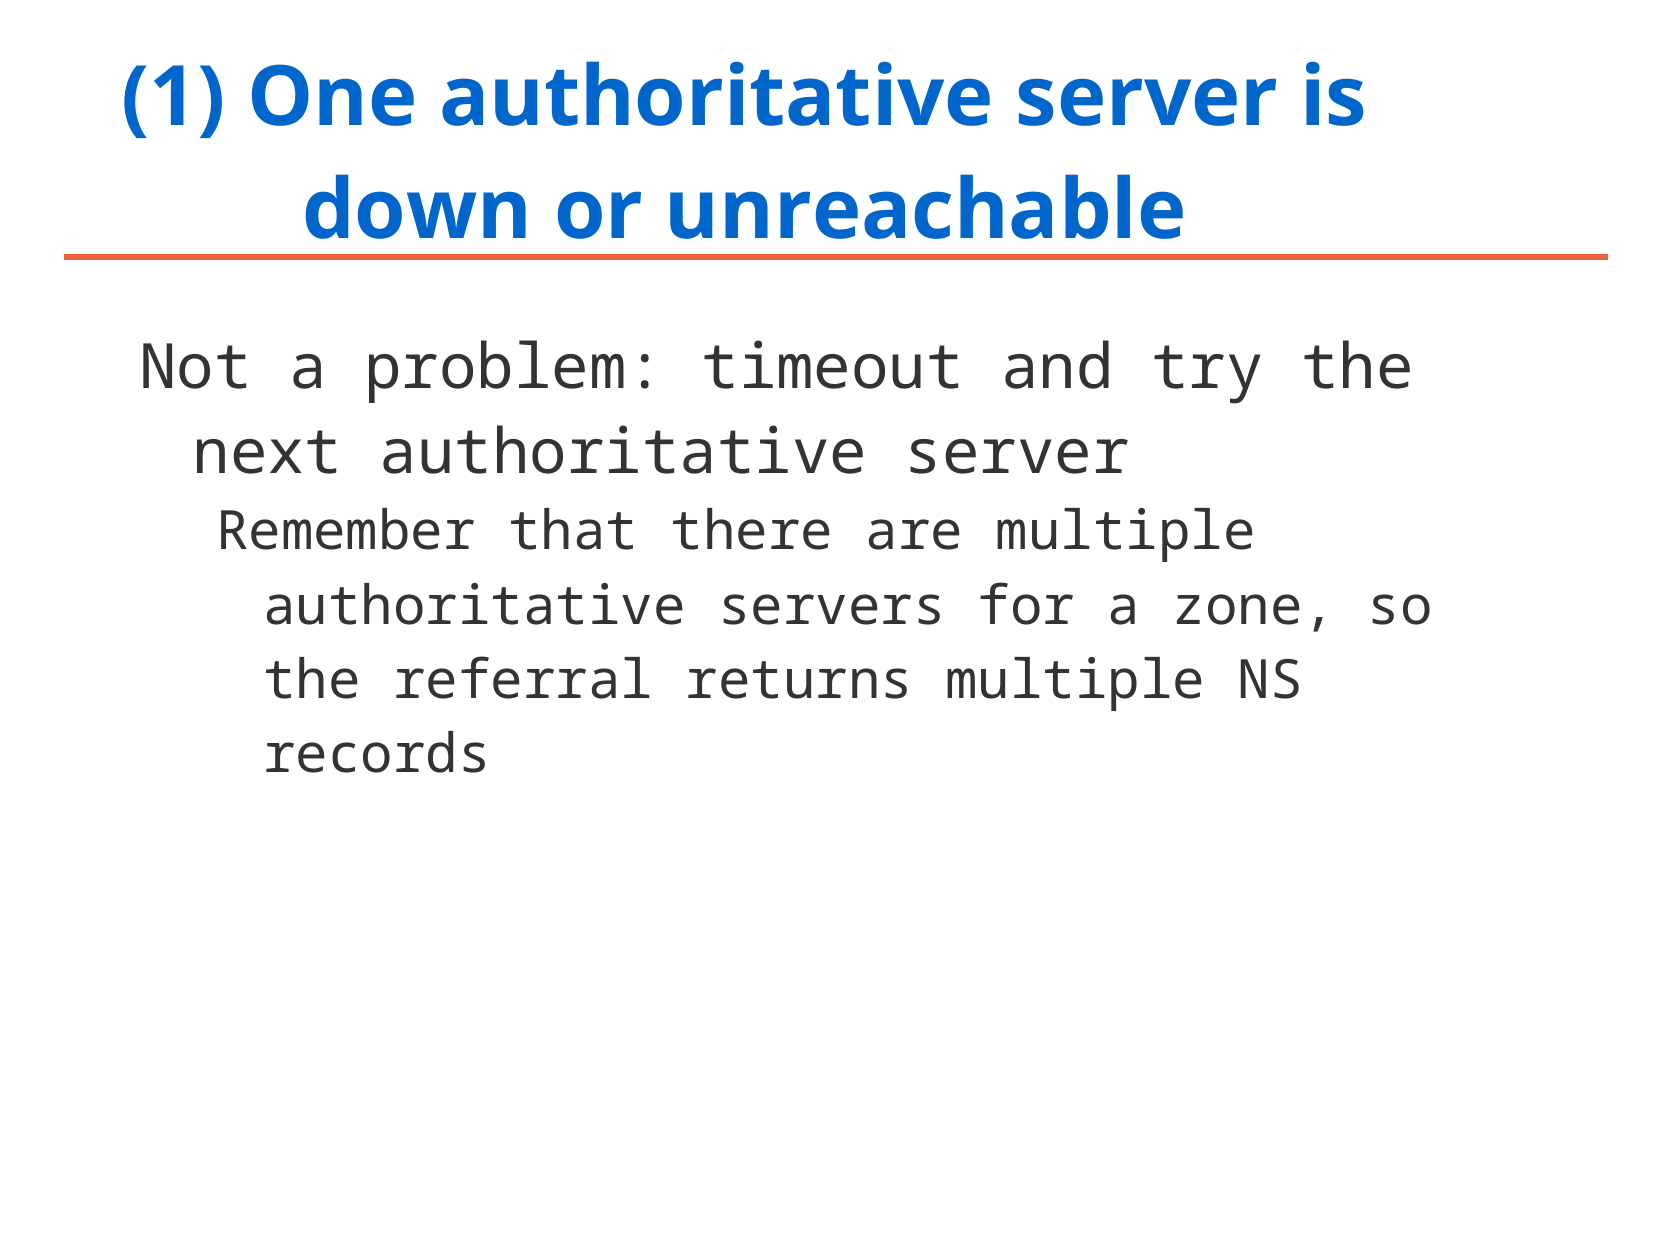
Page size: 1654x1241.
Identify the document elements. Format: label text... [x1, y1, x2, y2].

title (1) One authoritative server is down or unreachable [121, 46, 1534, 254]
list Not a problem: timeout and try the next authoritative server Remember that there are multiple authoritative servers for a zone, so the referral returns multiple NS records [121, 322, 1561, 1133]
